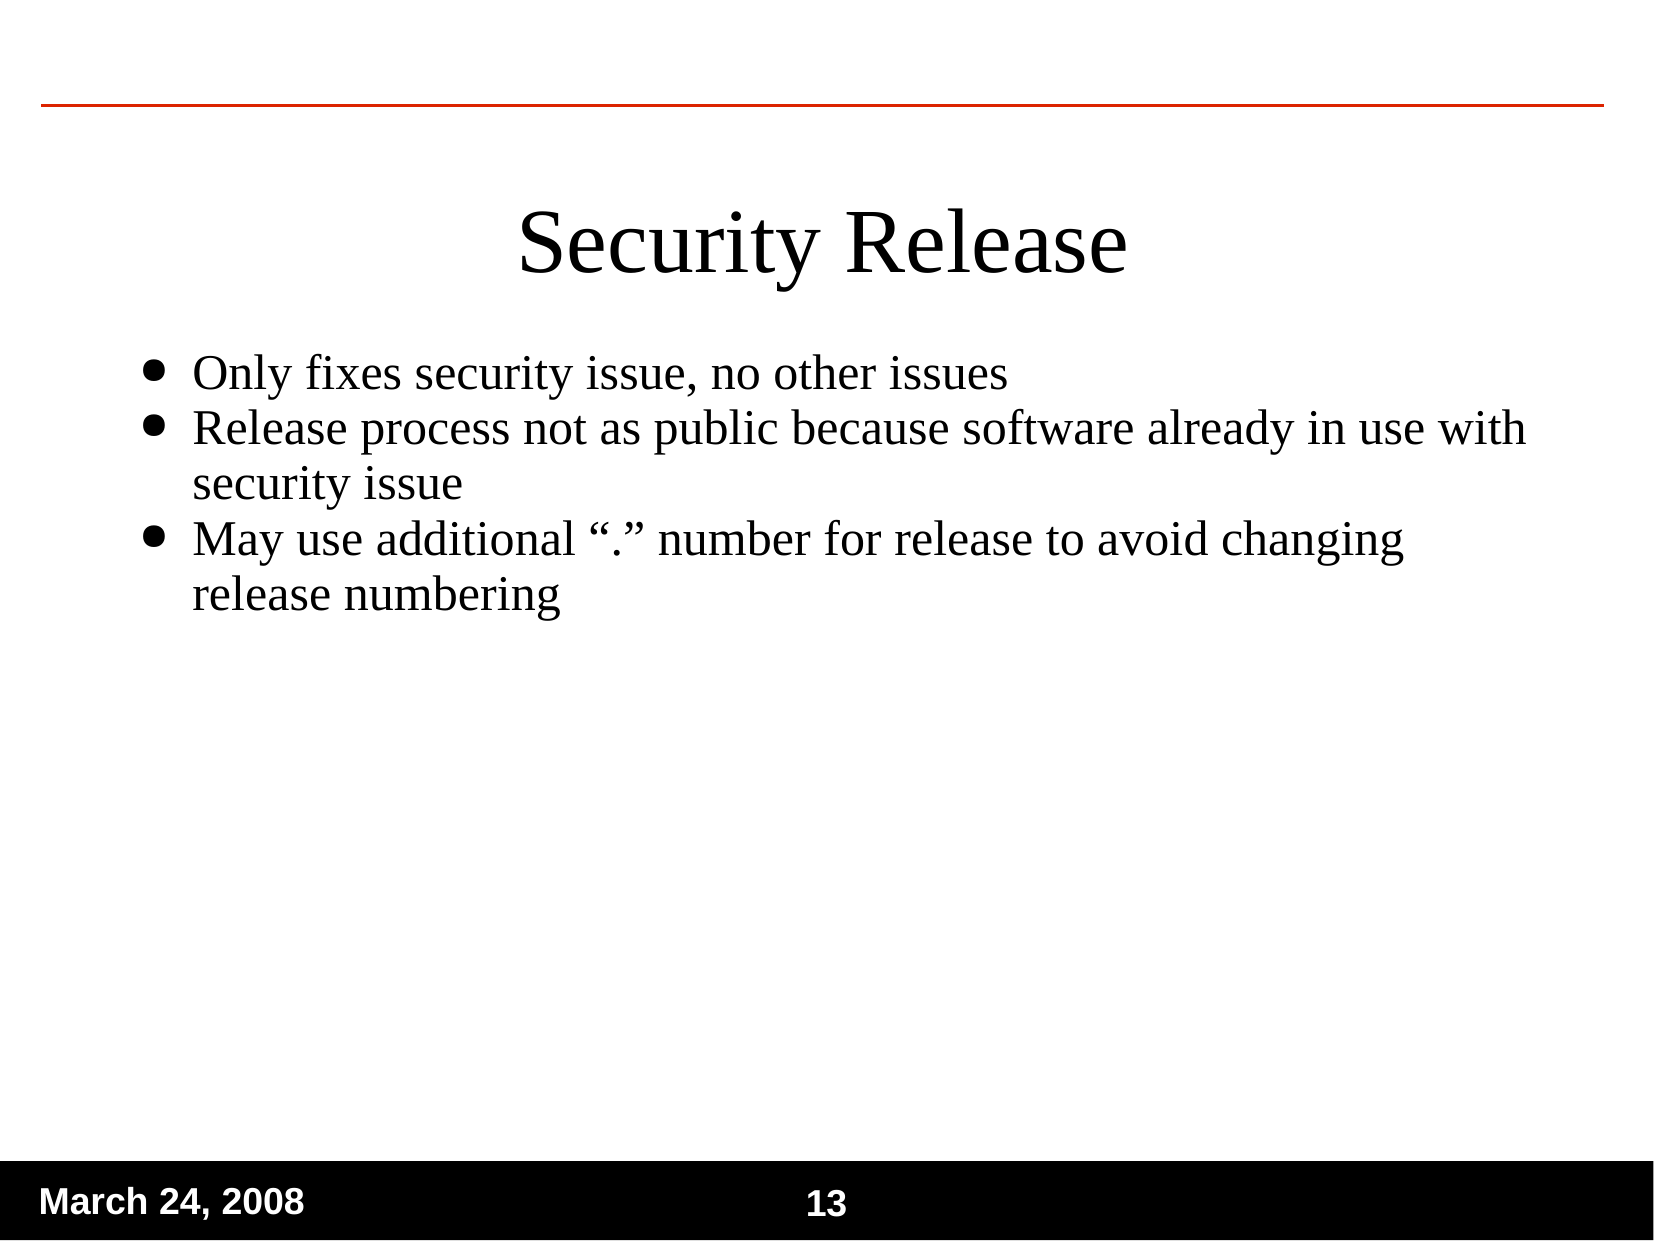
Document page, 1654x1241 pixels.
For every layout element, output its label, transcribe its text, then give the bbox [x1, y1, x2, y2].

list Only fixes security issue, no other issues Release process not as public because software already in use with security issue May use additional “.” number for release to avoid changing release numbering [121, 344, 1534, 1127]
title Security Release [117, 137, 1530, 346]
